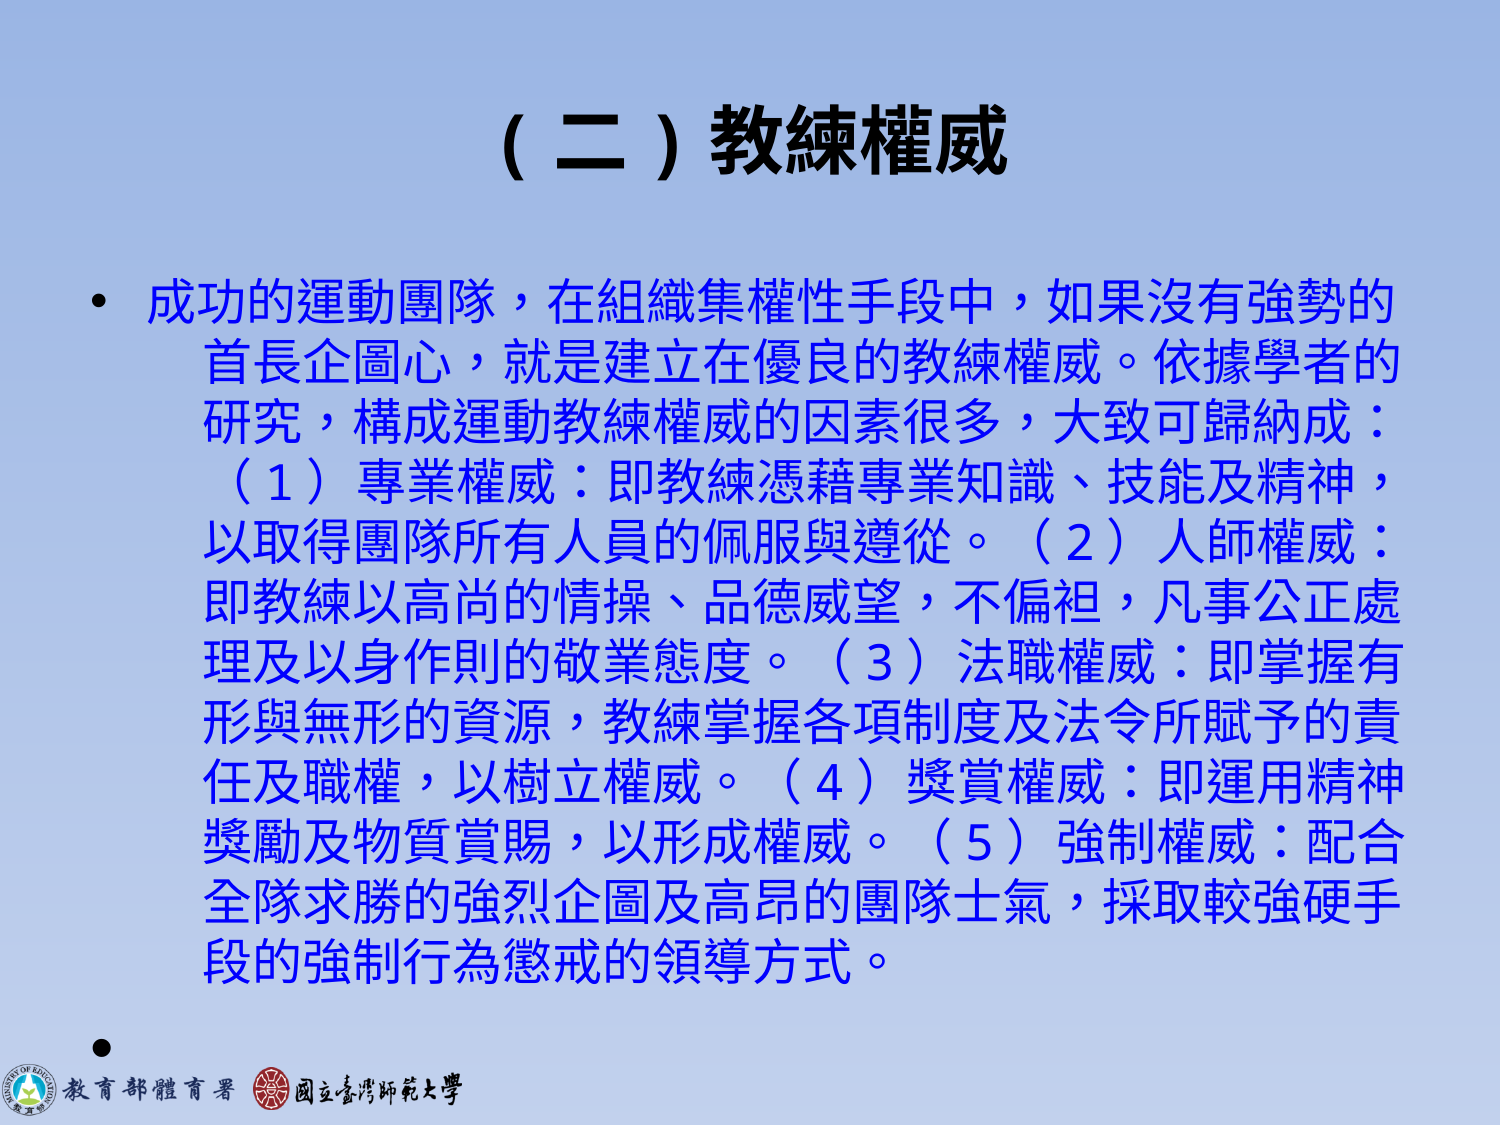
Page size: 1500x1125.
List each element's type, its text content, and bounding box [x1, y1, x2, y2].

list 成功的運動團隊，在組織集權性手段中，如果沒有強勢的首長企圖心，就是建立在優良的教練權威。依據學者的研究，構成運動教練權威的因素很多，大致可歸納成：（1）專業權威：即教練憑藉專業知識、技能及精神，以取得團隊所有人員的佩服與遵從。（2）人師權威：即教練以高尚的情操、品德威望，不偏袒，凡事公正處理及以身作則的敬業態度。（3）法職權威：即掌握有形與無形的資源，教練掌握各項制度及法令所賦予的責任及職權，以樹立權威。（4）獎賞權威：即運用精神獎勵及物質賞賜，以形成權威。（5）強制權威：配合全隊求勝的強烈企圖及高昂的團隊士氣，採取較強硬手段的強制行為懲戒的領導方式。 [75, 262, 1426, 1005]
title (二)教練權威 [75, 45, 1426, 233]
